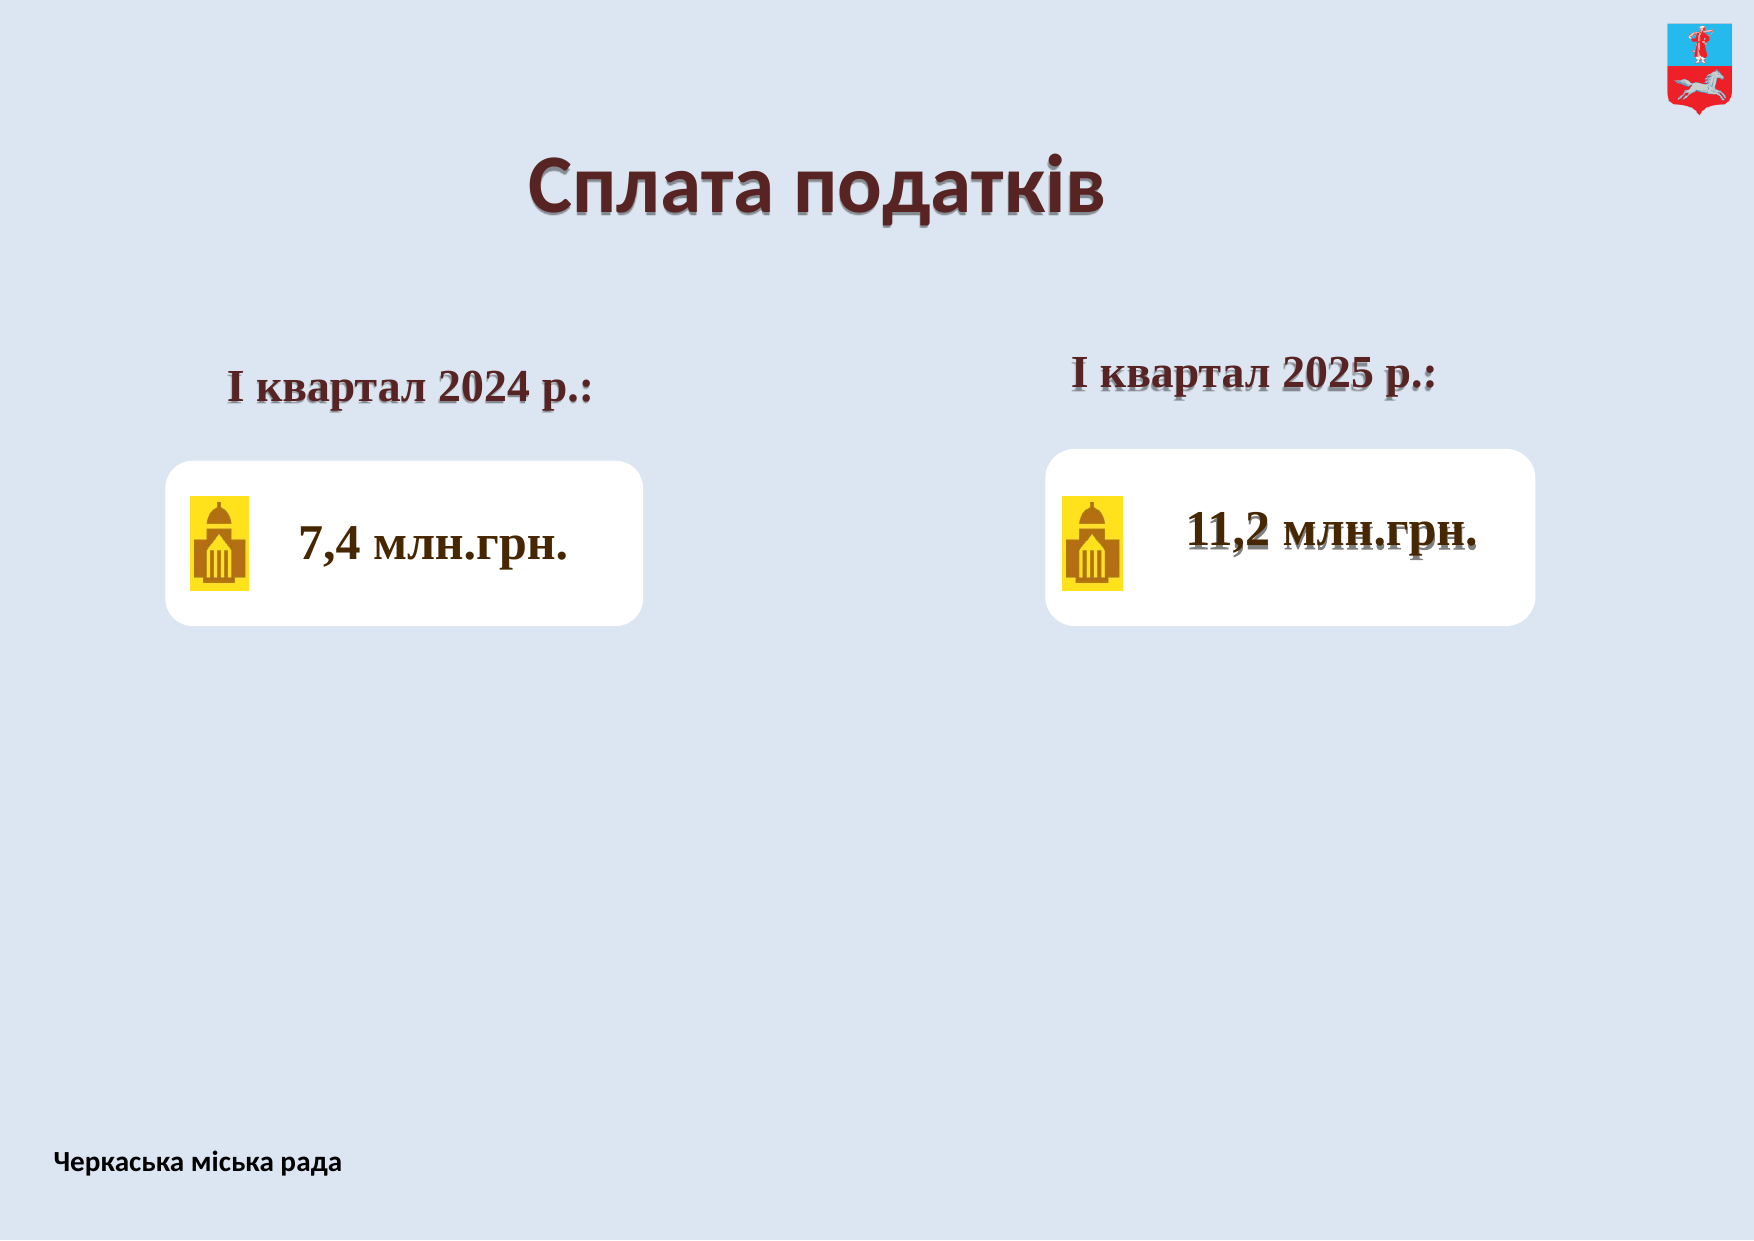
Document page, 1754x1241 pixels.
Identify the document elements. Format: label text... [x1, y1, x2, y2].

text_box 11,2 млн.грн. [1115, 461, 1500, 591]
text_box Сплата податків [502, 71, 1134, 287]
text_box Черкаська міська рада [39, 1135, 412, 1185]
text_box I квартал 2025 р.: [883, 307, 1477, 433]
text_box [165, 460, 644, 627]
picture [1062, 496, 1115, 591]
text_box [1045, 448, 1536, 627]
text_box I квартал 2024 р.: [62, 340, 638, 426]
text_box 7,4 млн.грн. [283, 507, 591, 615]
picture [190, 496, 249, 591]
picture [1664, 21, 1734, 117]
